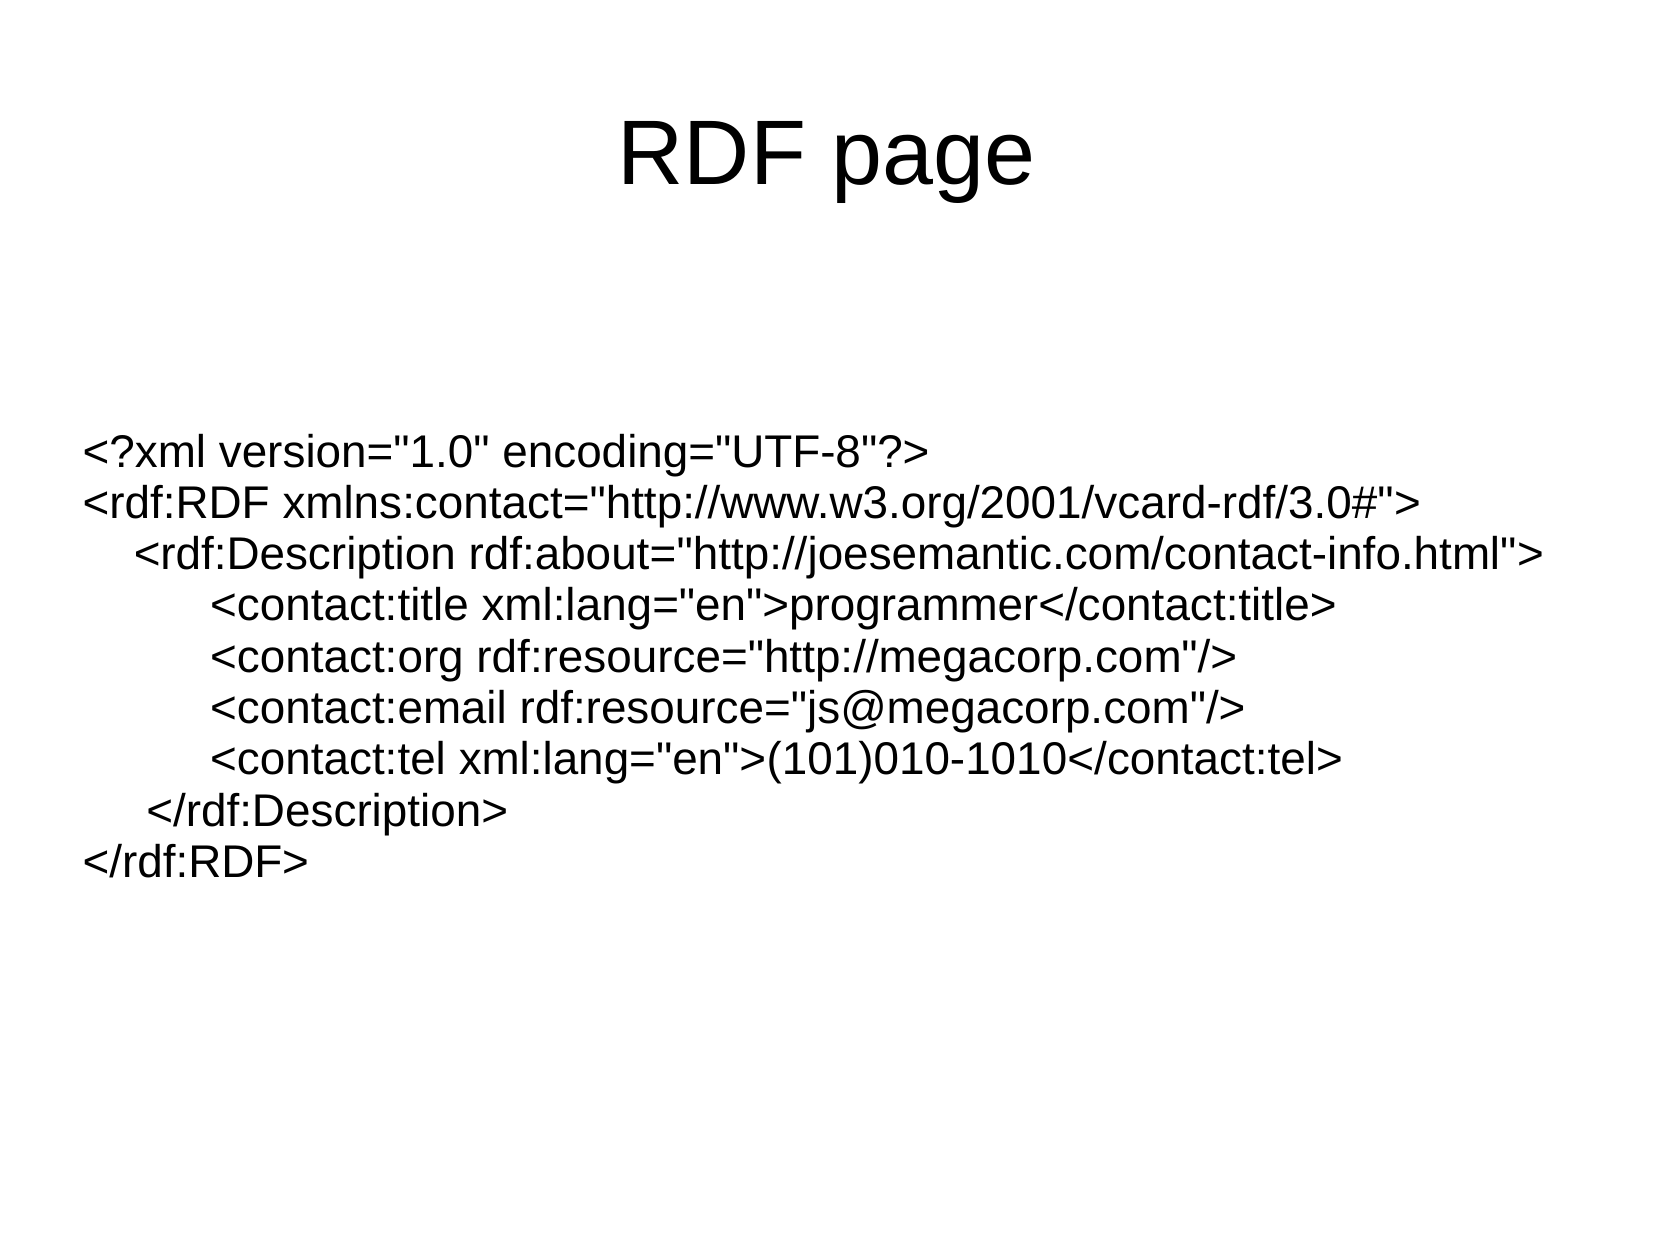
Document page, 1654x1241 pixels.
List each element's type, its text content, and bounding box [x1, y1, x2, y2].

subtitle <?xml version="1.0" encoding="UTF-8"?> <rdf:RDF xmlns:contact="http://www.w3.org/2001/vcard-rdf/3.0#"> <rdf:Description rdf:about="http://joesemantic.com/contact-info.html"> <contact:title xml:lang="en">programmer</contact:title> <contact:org rdf:resource="http://megacorp.com"/> <contact:email rdf:resource="js@megacorp.com"/> <contact:tel xml:lang="en">(101)010-1010</contact:tel> </rdf:Description> </rdf:RDF> [82, 262, 1571, 1102]
title RDF page [82, 49, 1571, 257]
